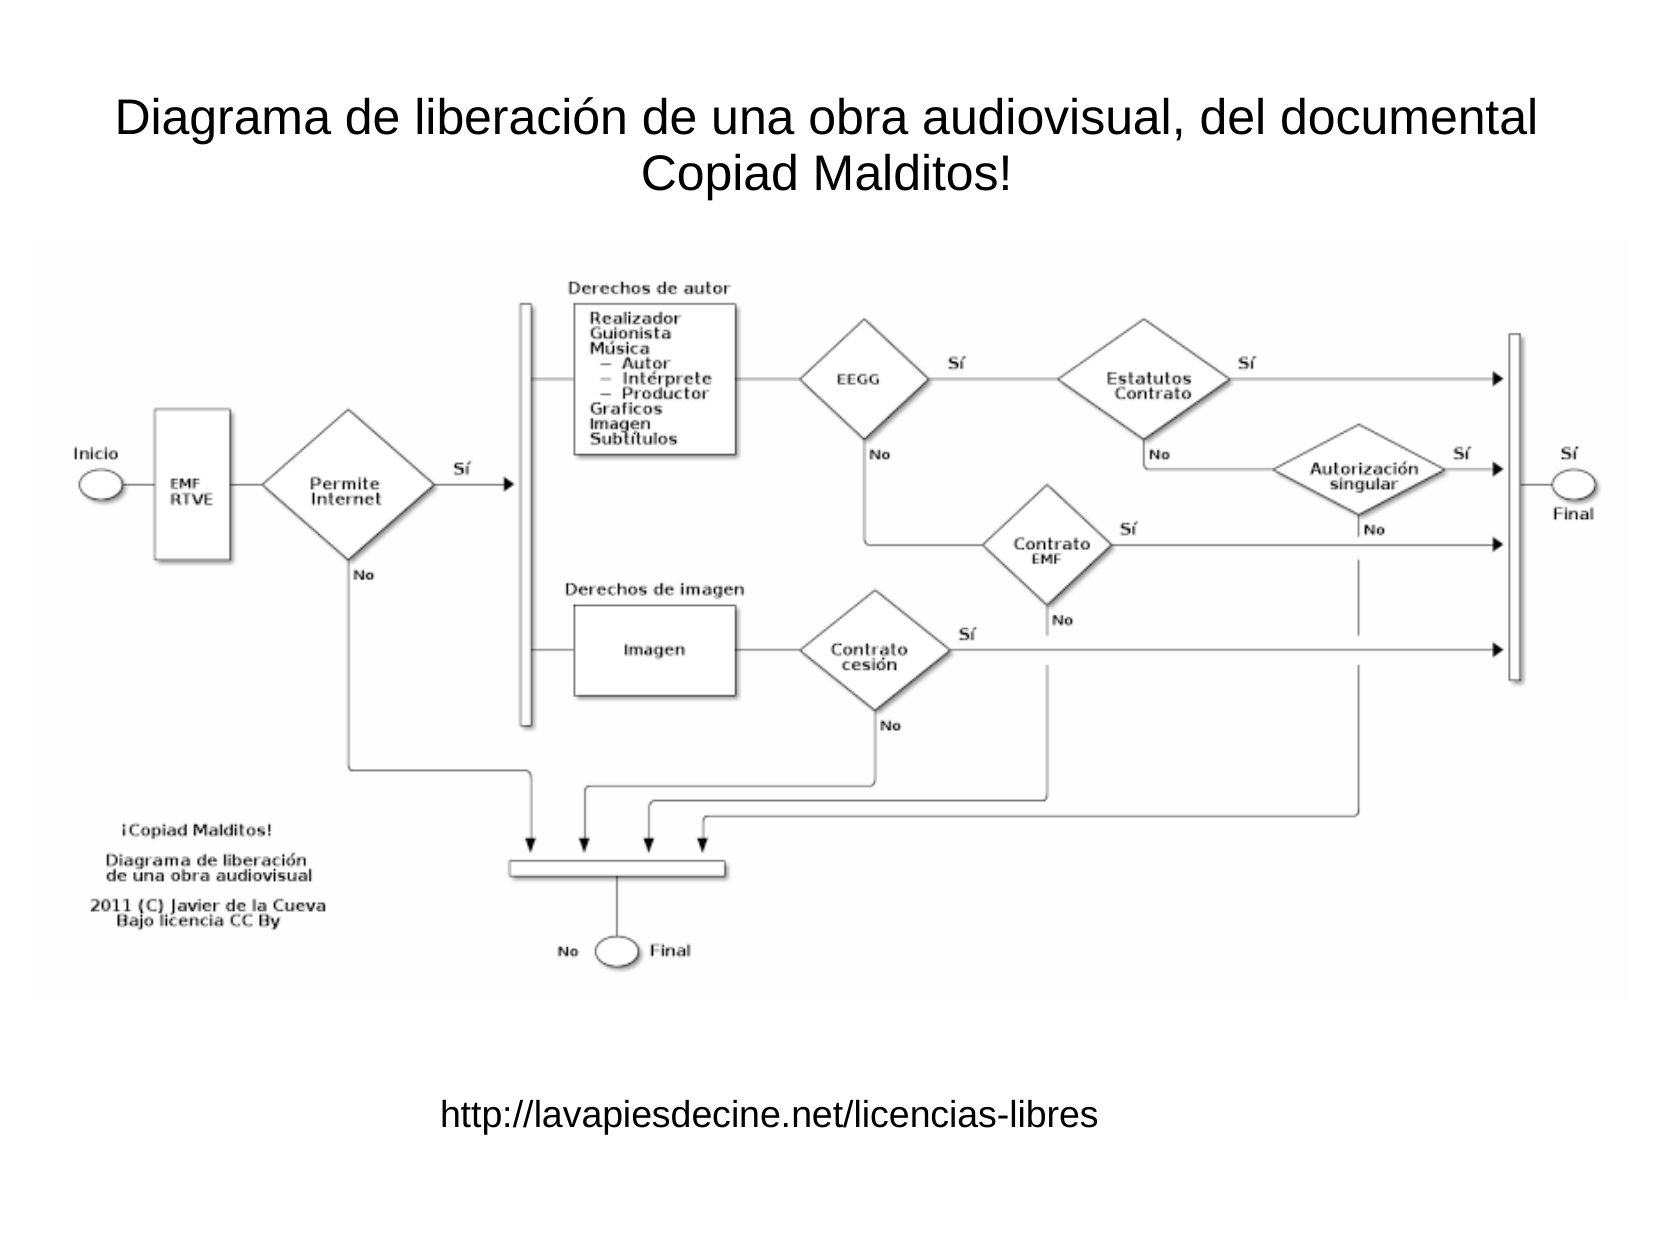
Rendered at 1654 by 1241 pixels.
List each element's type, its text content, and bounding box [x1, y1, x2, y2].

picture [31, 236, 1633, 1004]
text_box Diagrama de liberación de una obra audiovisual, del documental Copiad Malditos! [70, 82, 1583, 198]
text_box http://lavapiesdecine.net/licencias-libres [425, 1086, 1116, 1144]
